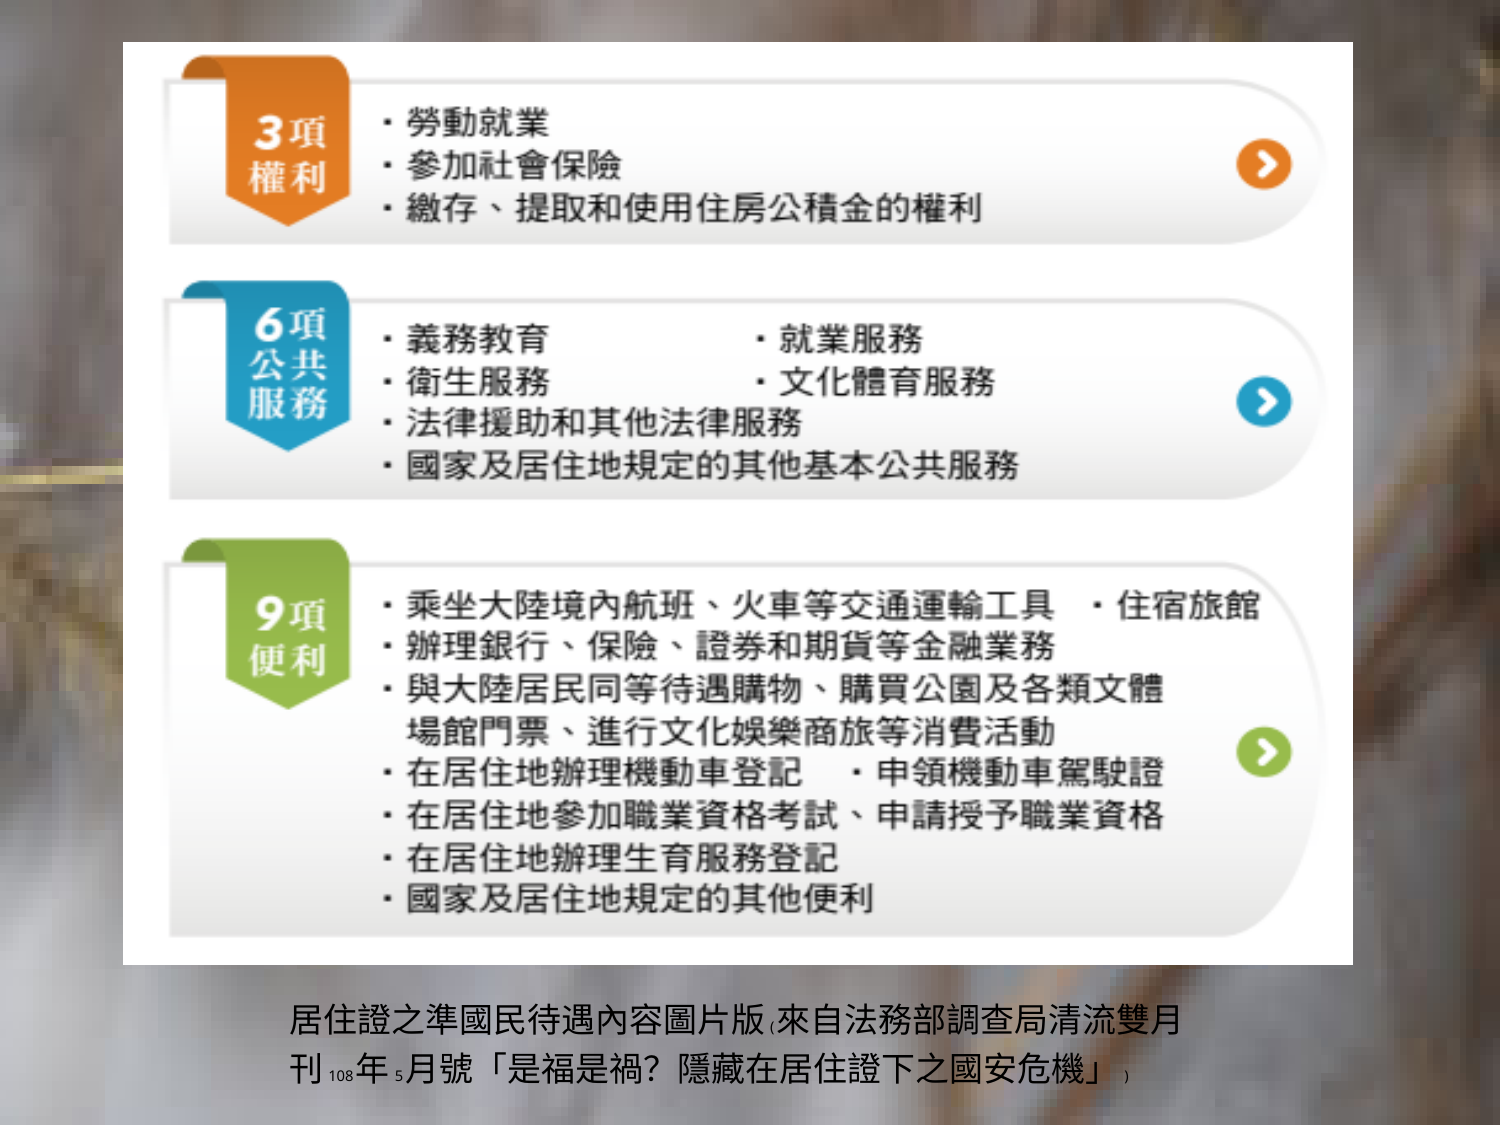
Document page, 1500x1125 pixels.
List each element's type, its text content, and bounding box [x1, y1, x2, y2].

picture [0, 0, 1500, 1125]
list 居住證之準國民待遇內容圖片版(來自法務部調查局清流雙月刊108年5月號「是福是禍？隱藏在居住證下之國安危機」) [289, 992, 1190, 1125]
